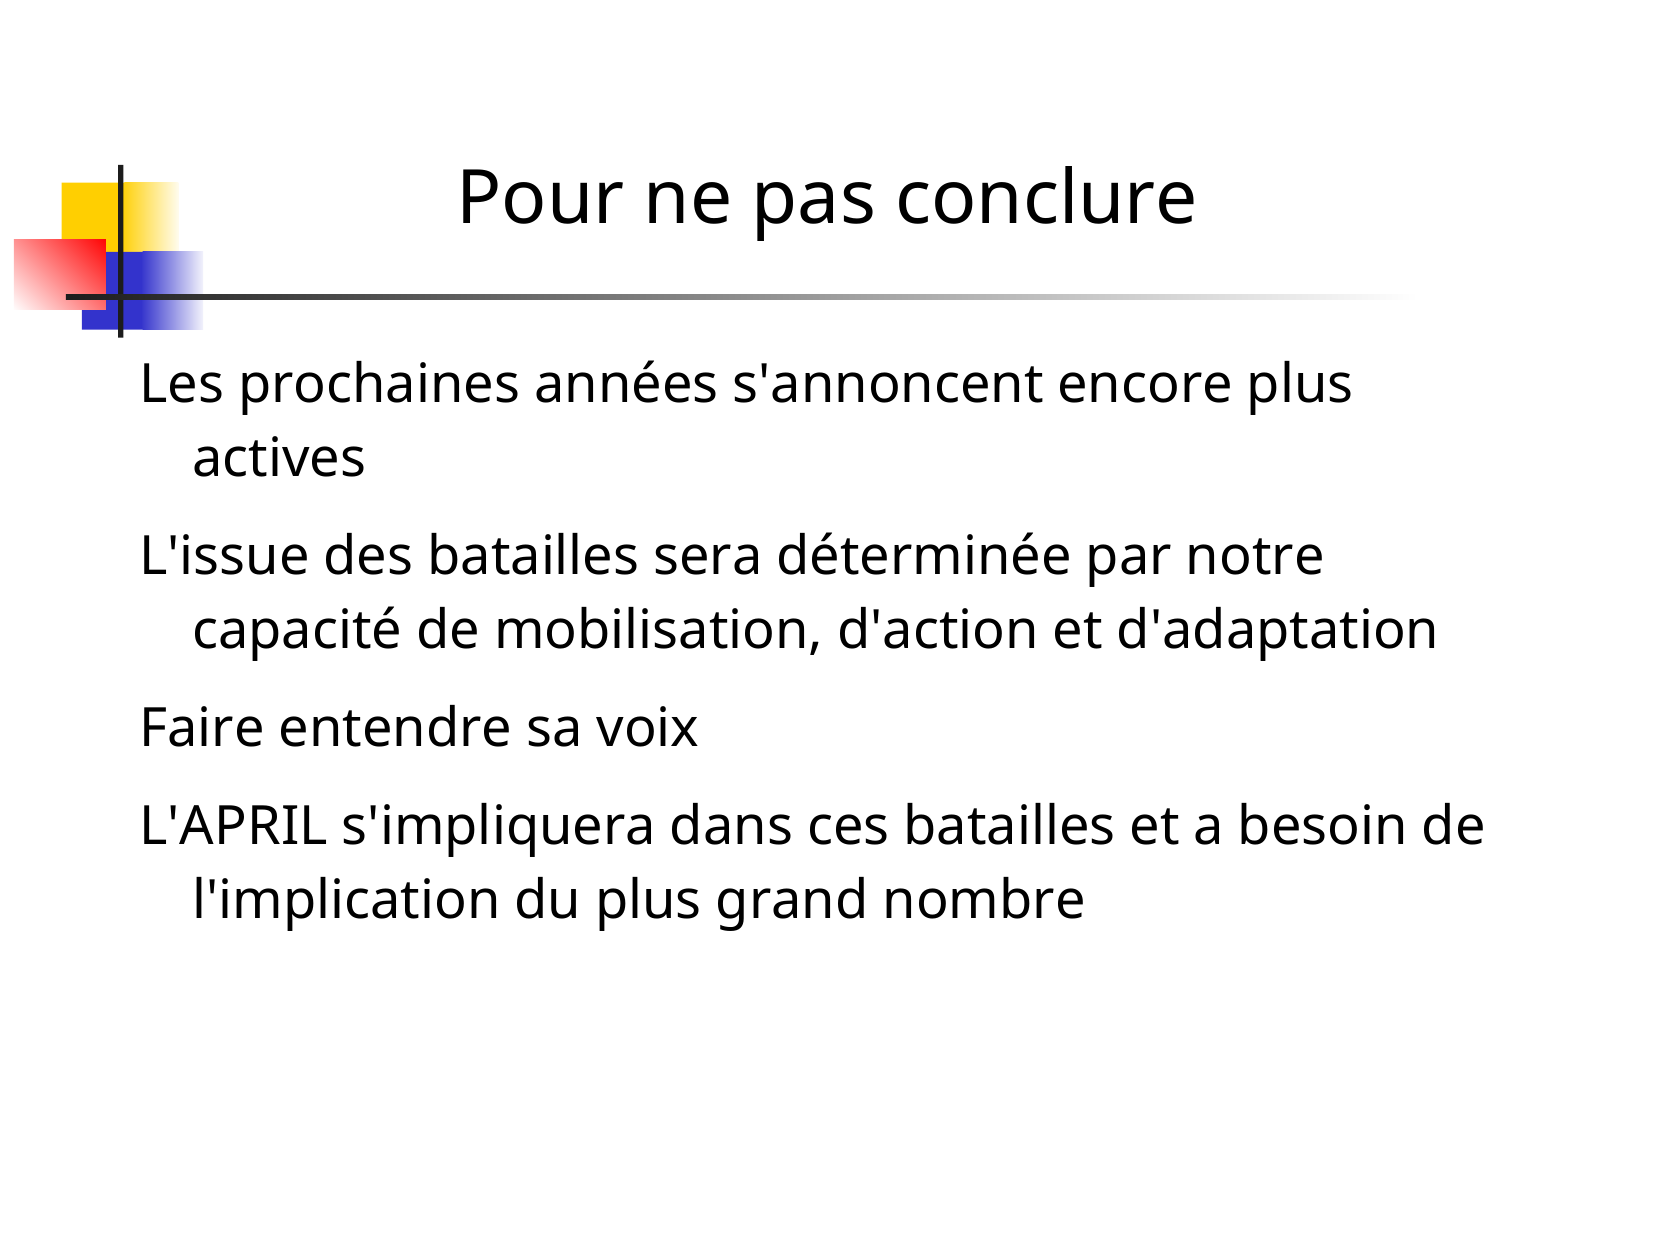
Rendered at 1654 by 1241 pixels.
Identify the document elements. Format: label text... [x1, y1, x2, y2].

list Les prochaines années s'annoncent encore plus actives L'issue des batailles sera déterminée par notre capacité de mobilisation, d'action et d'adaptation Faire entendre sa voix L'APRIL s'impliquera dans ces batailles et a besoin de l'implication du plus grand nombre [121, 344, 1534, 1127]
title Pour ne pas conclure [121, 91, 1534, 299]
